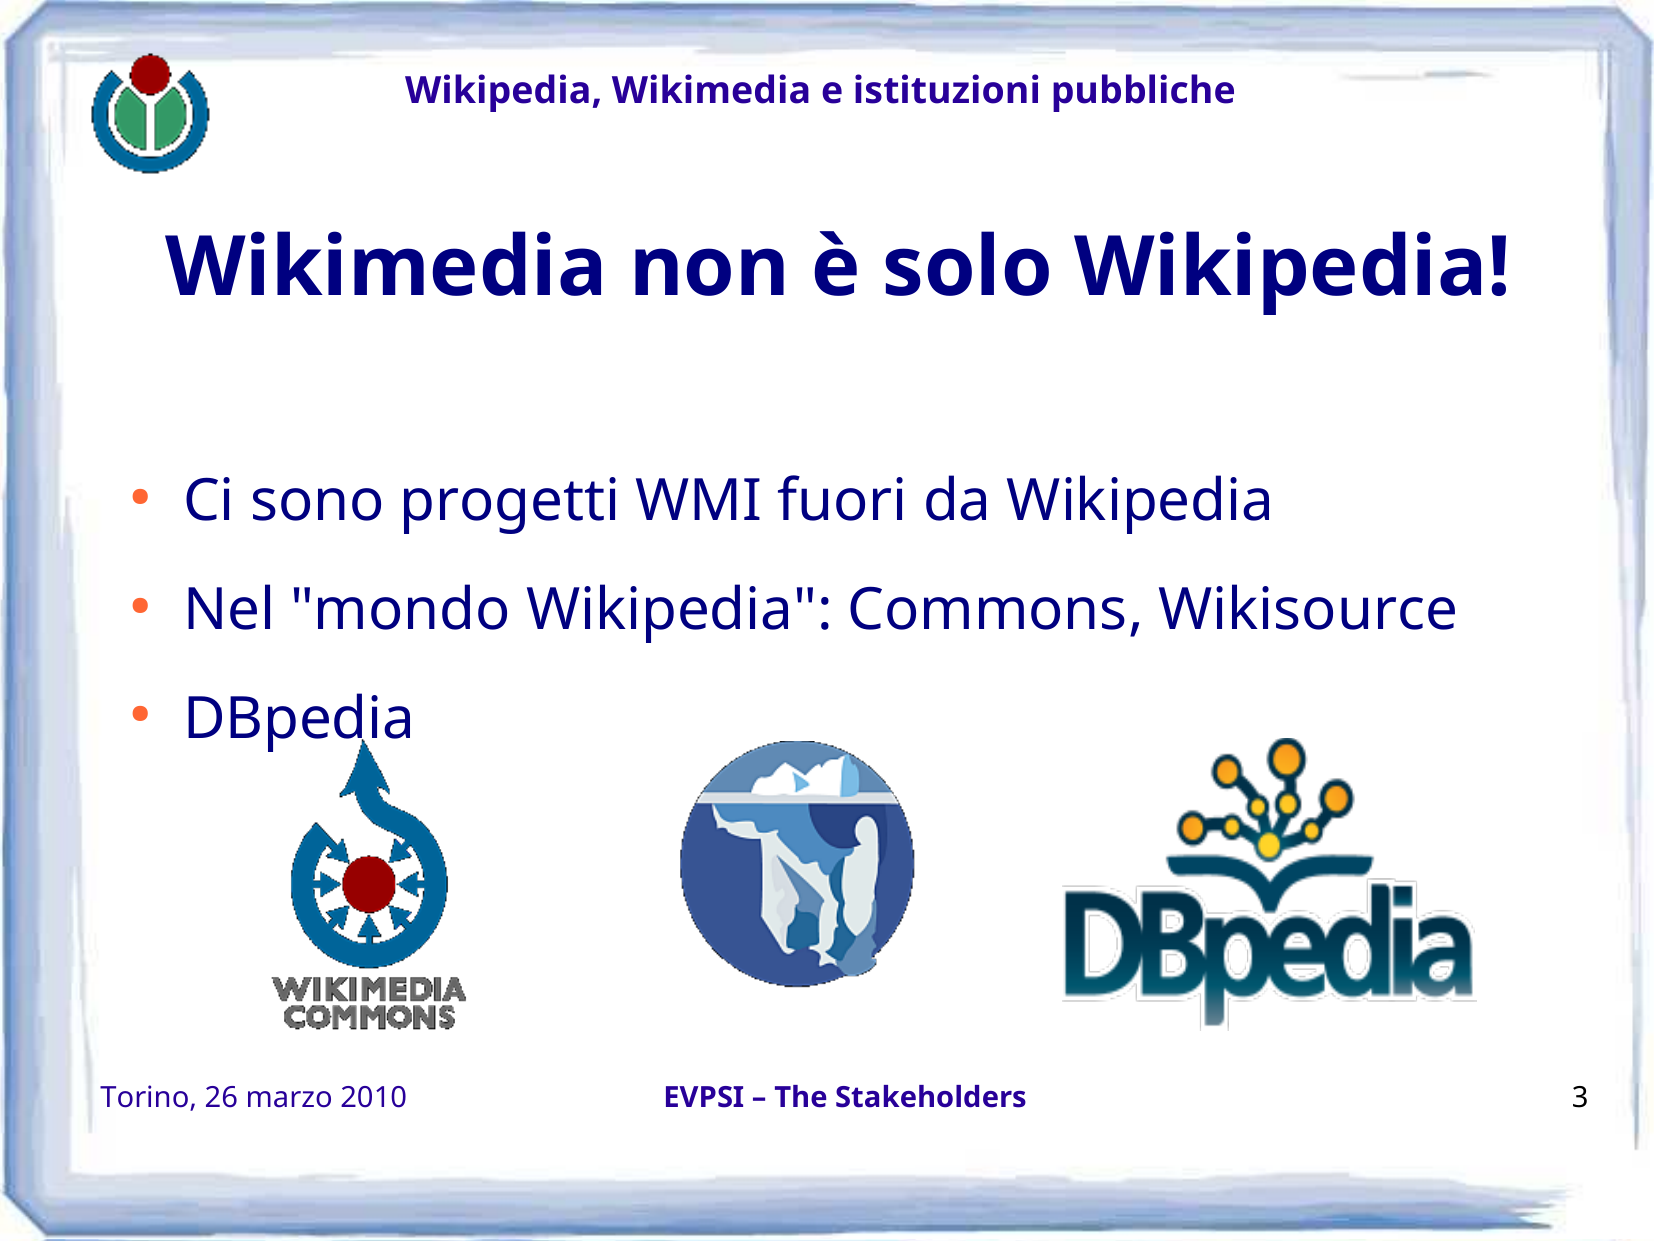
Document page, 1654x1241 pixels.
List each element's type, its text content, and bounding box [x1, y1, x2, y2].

title Wikipedia, Wikimedia e istituzioni pubbliche [76, 59, 1565, 119]
list Wikimedia non è solo Wikipedia! Ci sono progetti WMI fuori da Wikipedia Nel "mondo Wikipedia": Commons, Wikisource DBpedia [112, 206, 1565, 886]
picture [0, 0, 1654, 1241]
